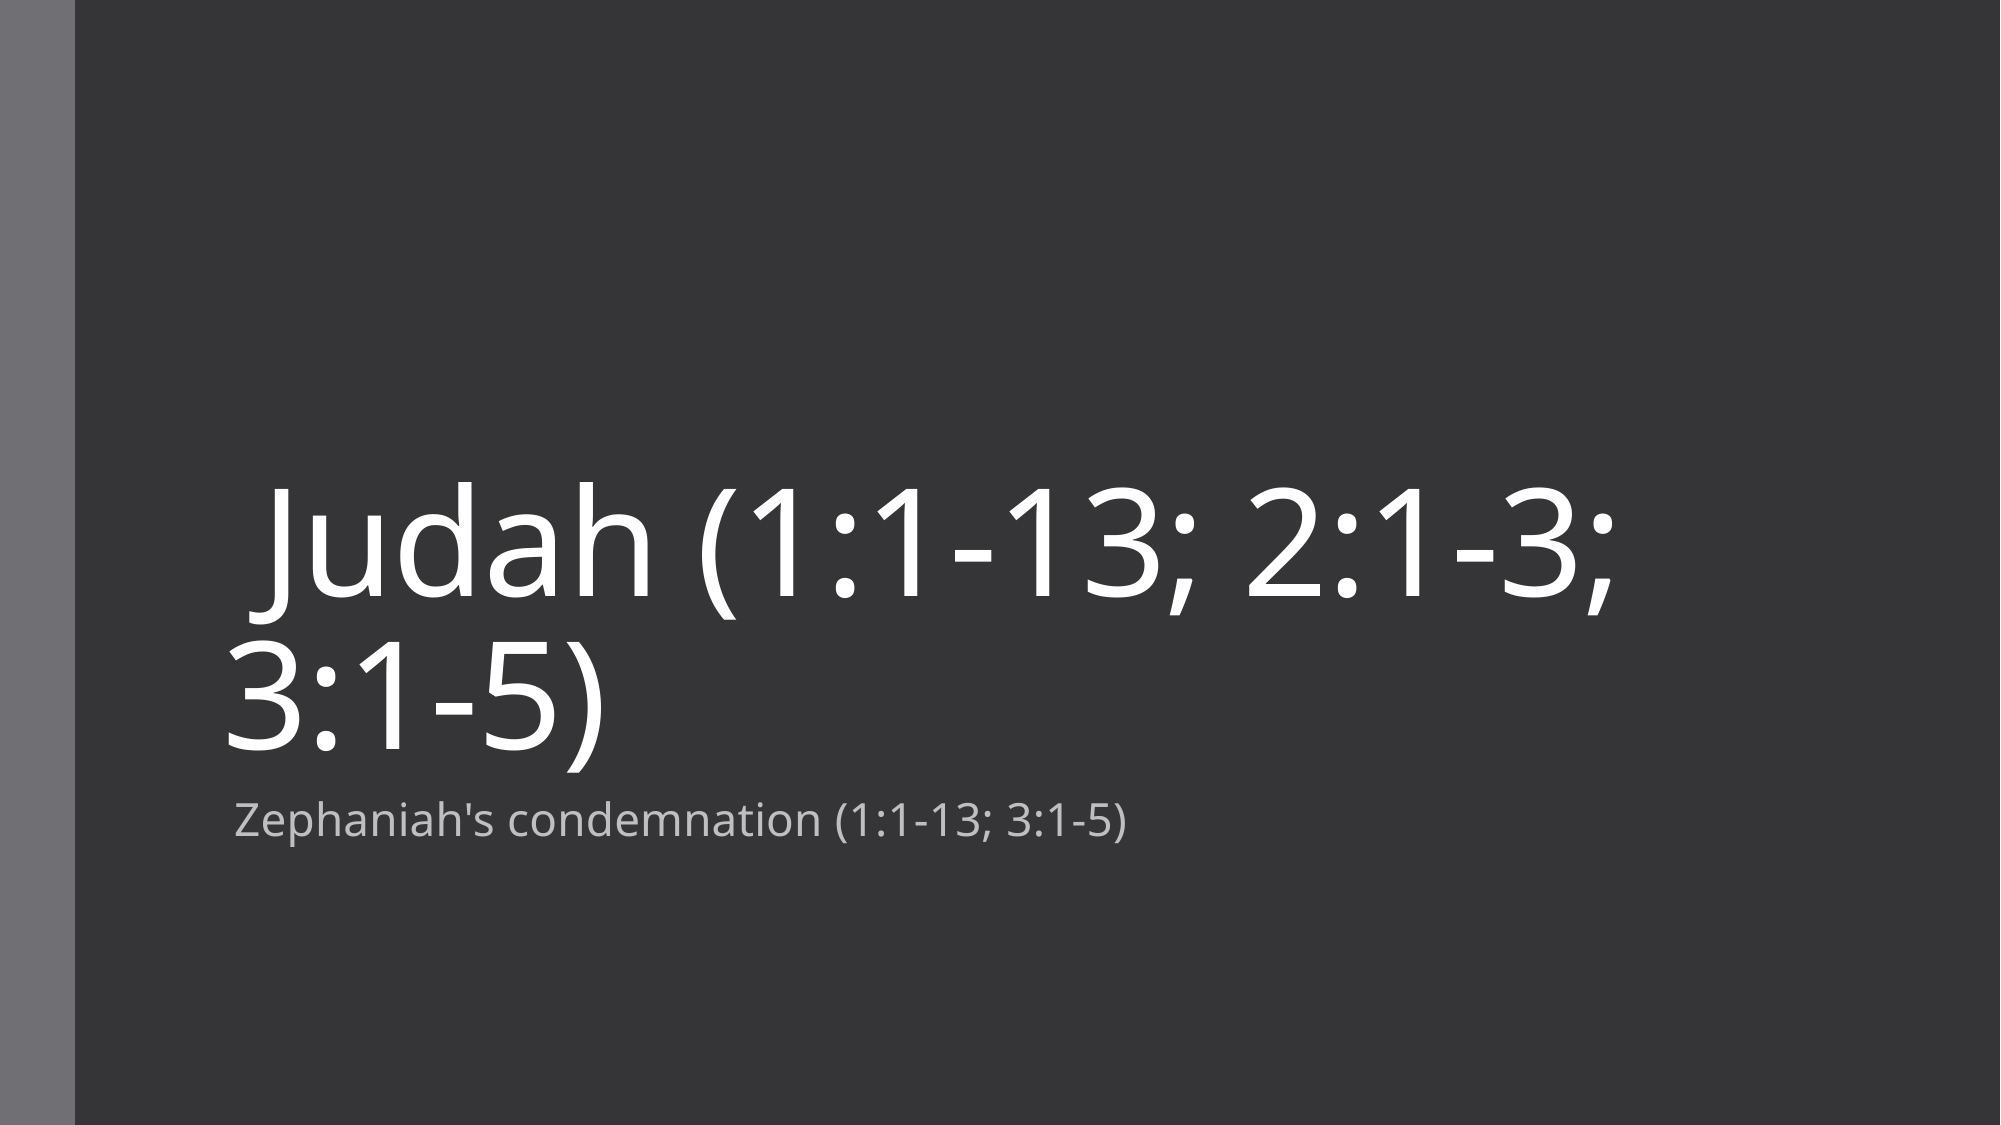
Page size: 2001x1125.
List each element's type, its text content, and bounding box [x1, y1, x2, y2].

subtitle Zephaniah's condemnation (1:1-13; 3:1-5) [206, 787, 1752, 1066]
title Judah (1:1-13; 2:1-3; 3:1-5) [206, 124, 1752, 787]
